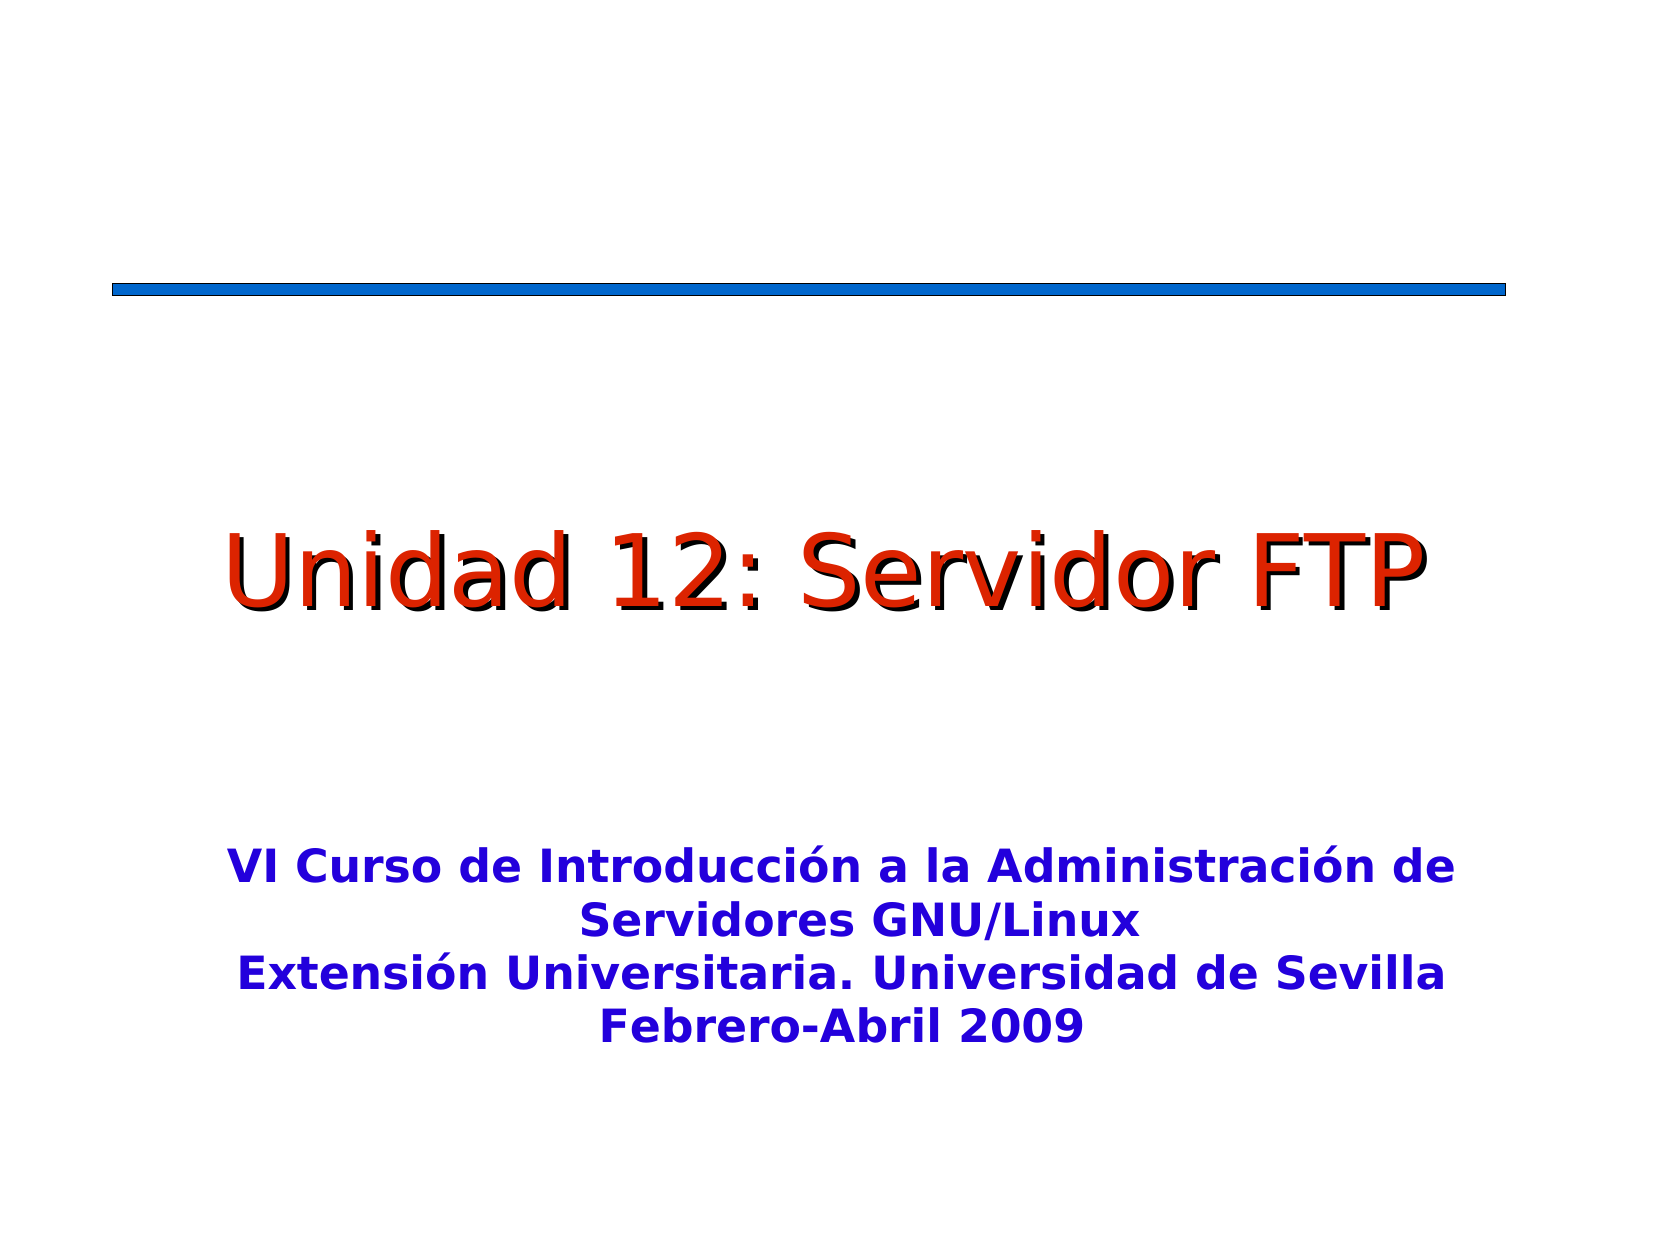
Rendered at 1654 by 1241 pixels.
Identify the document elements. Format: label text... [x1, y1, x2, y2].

text_box VI Curso de Introducción a la Administración de Servidores GNU/Linux Extensión Universitaria. Universidad de Sevilla Febrero-Abril 2009 [118, 826, 1531, 1068]
title Unidad 12: Servidor FTP [118, 353, 1531, 790]
